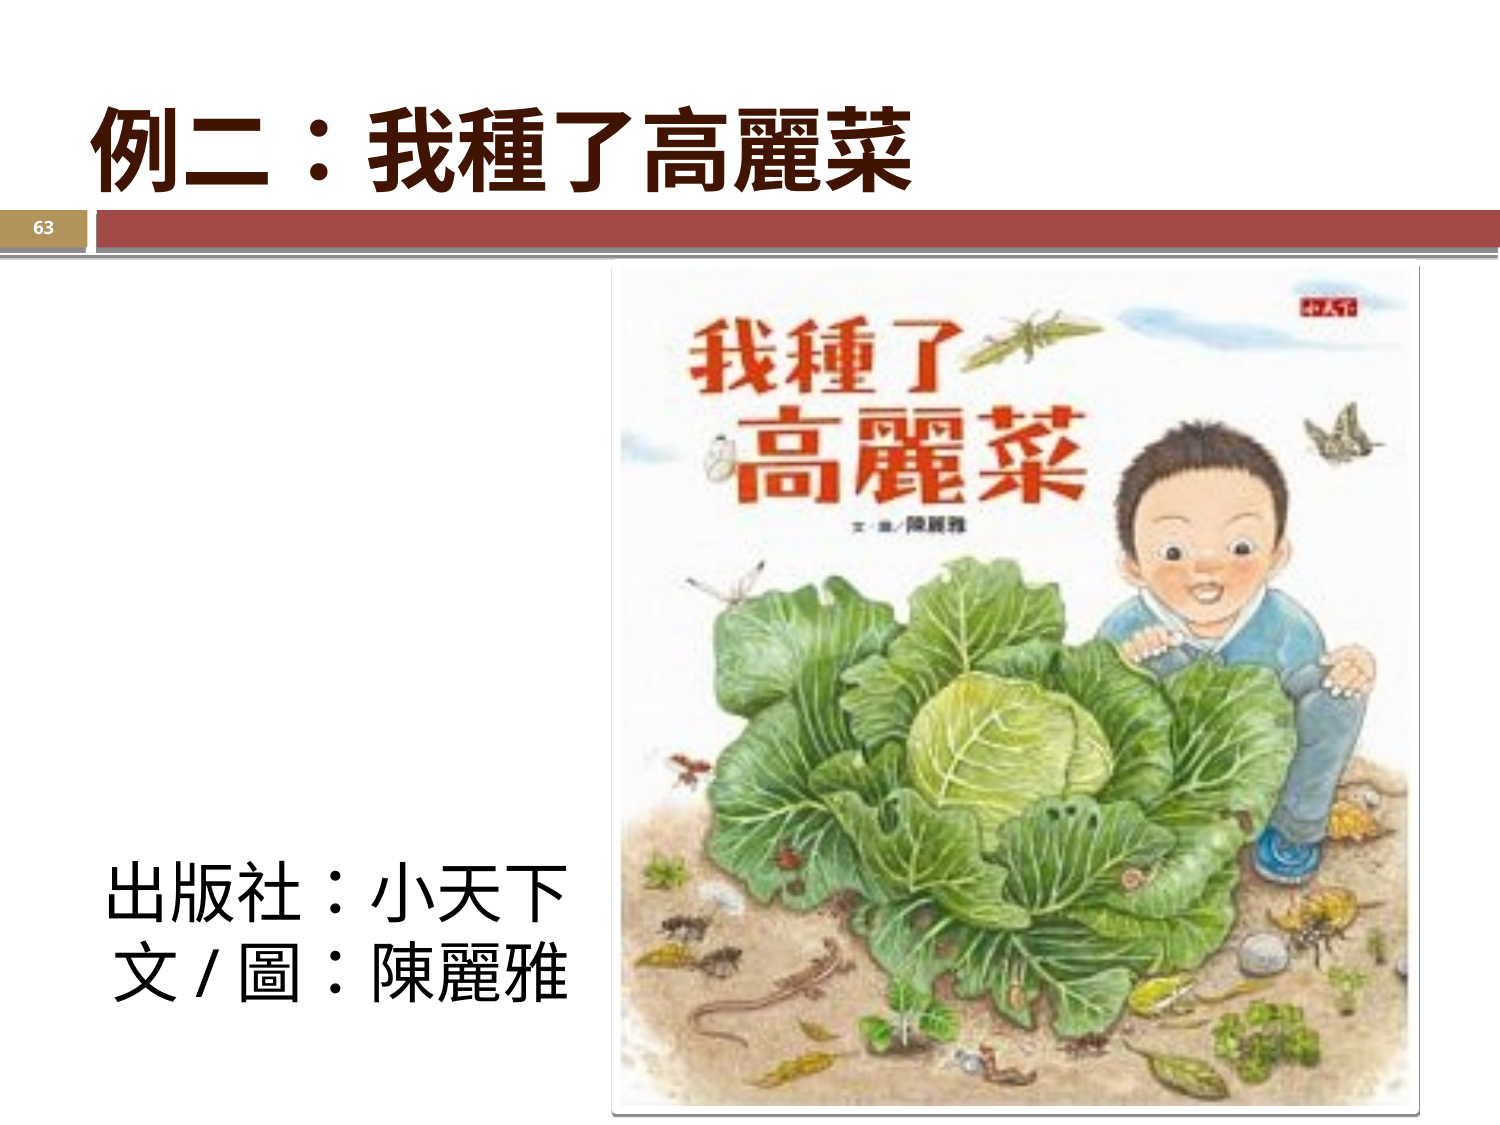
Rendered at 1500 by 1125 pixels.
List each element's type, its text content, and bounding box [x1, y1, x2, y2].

title 例二：我種了高麗菜 [75, 19, 1425, 277]
picture [619, 277, 1412, 1106]
text_box 出版社：小天下 文/圖：陳麗雅 [41, 843, 585, 1018]
slide_number <編號> [0, 208, 88, 249]
